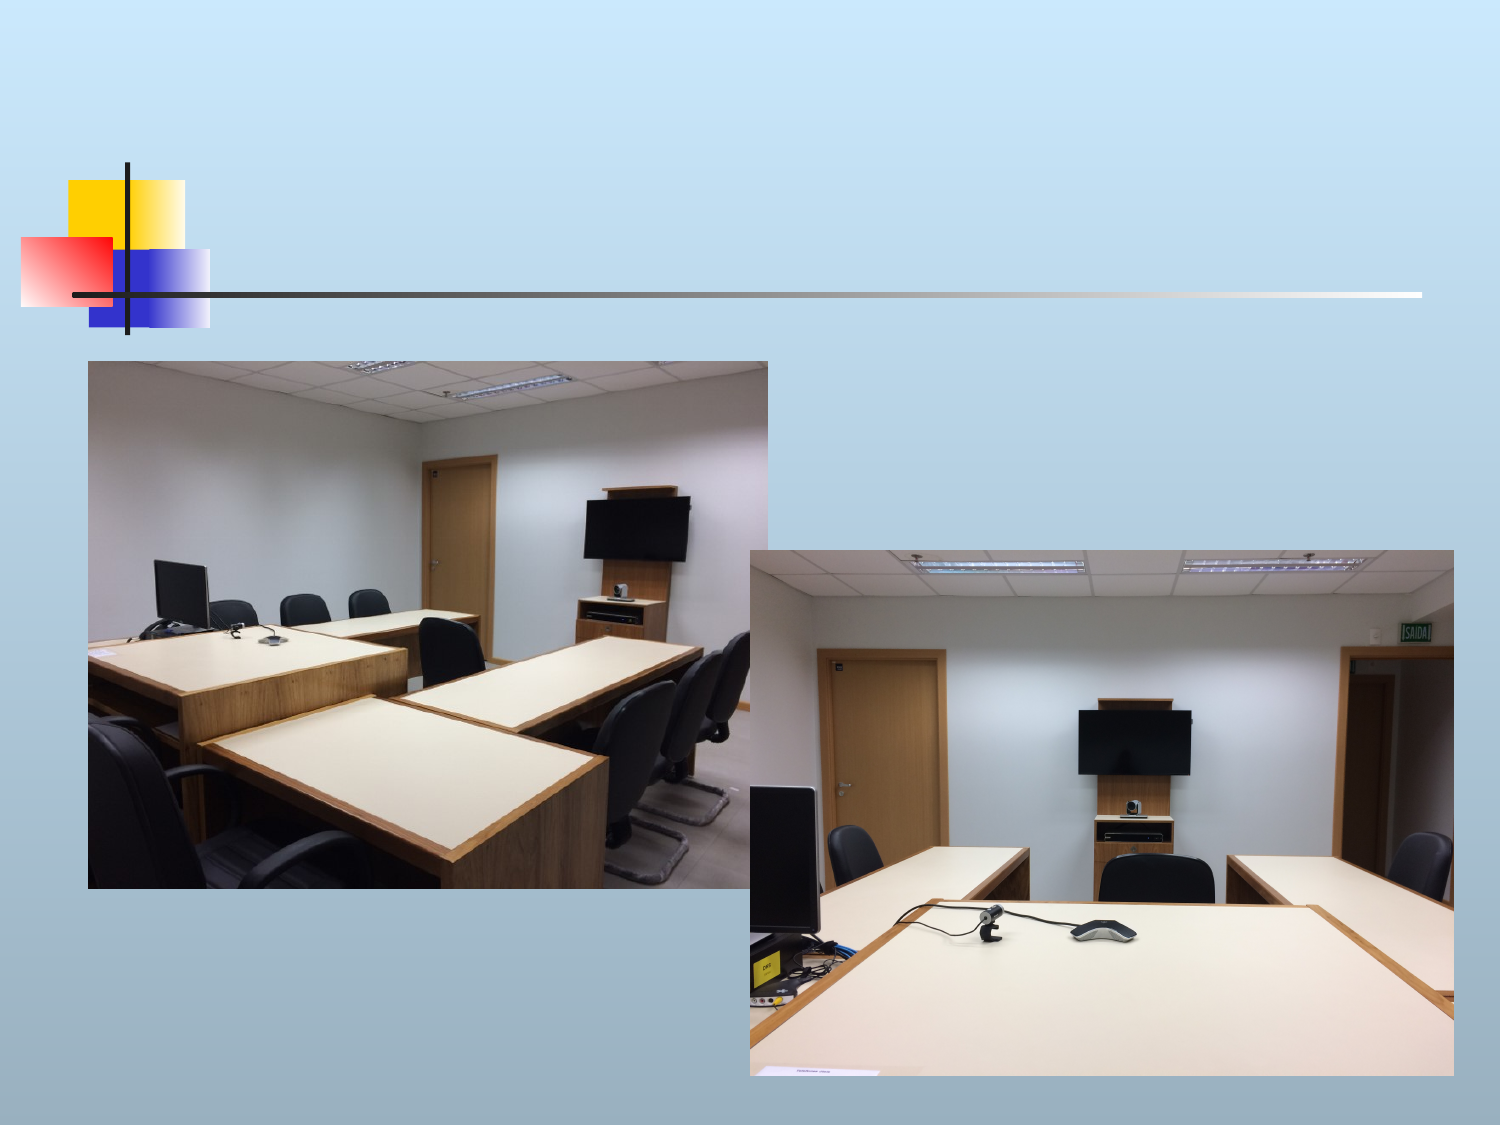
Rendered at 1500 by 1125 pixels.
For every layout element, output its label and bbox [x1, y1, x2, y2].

picture [88, 361, 1454, 1076]
